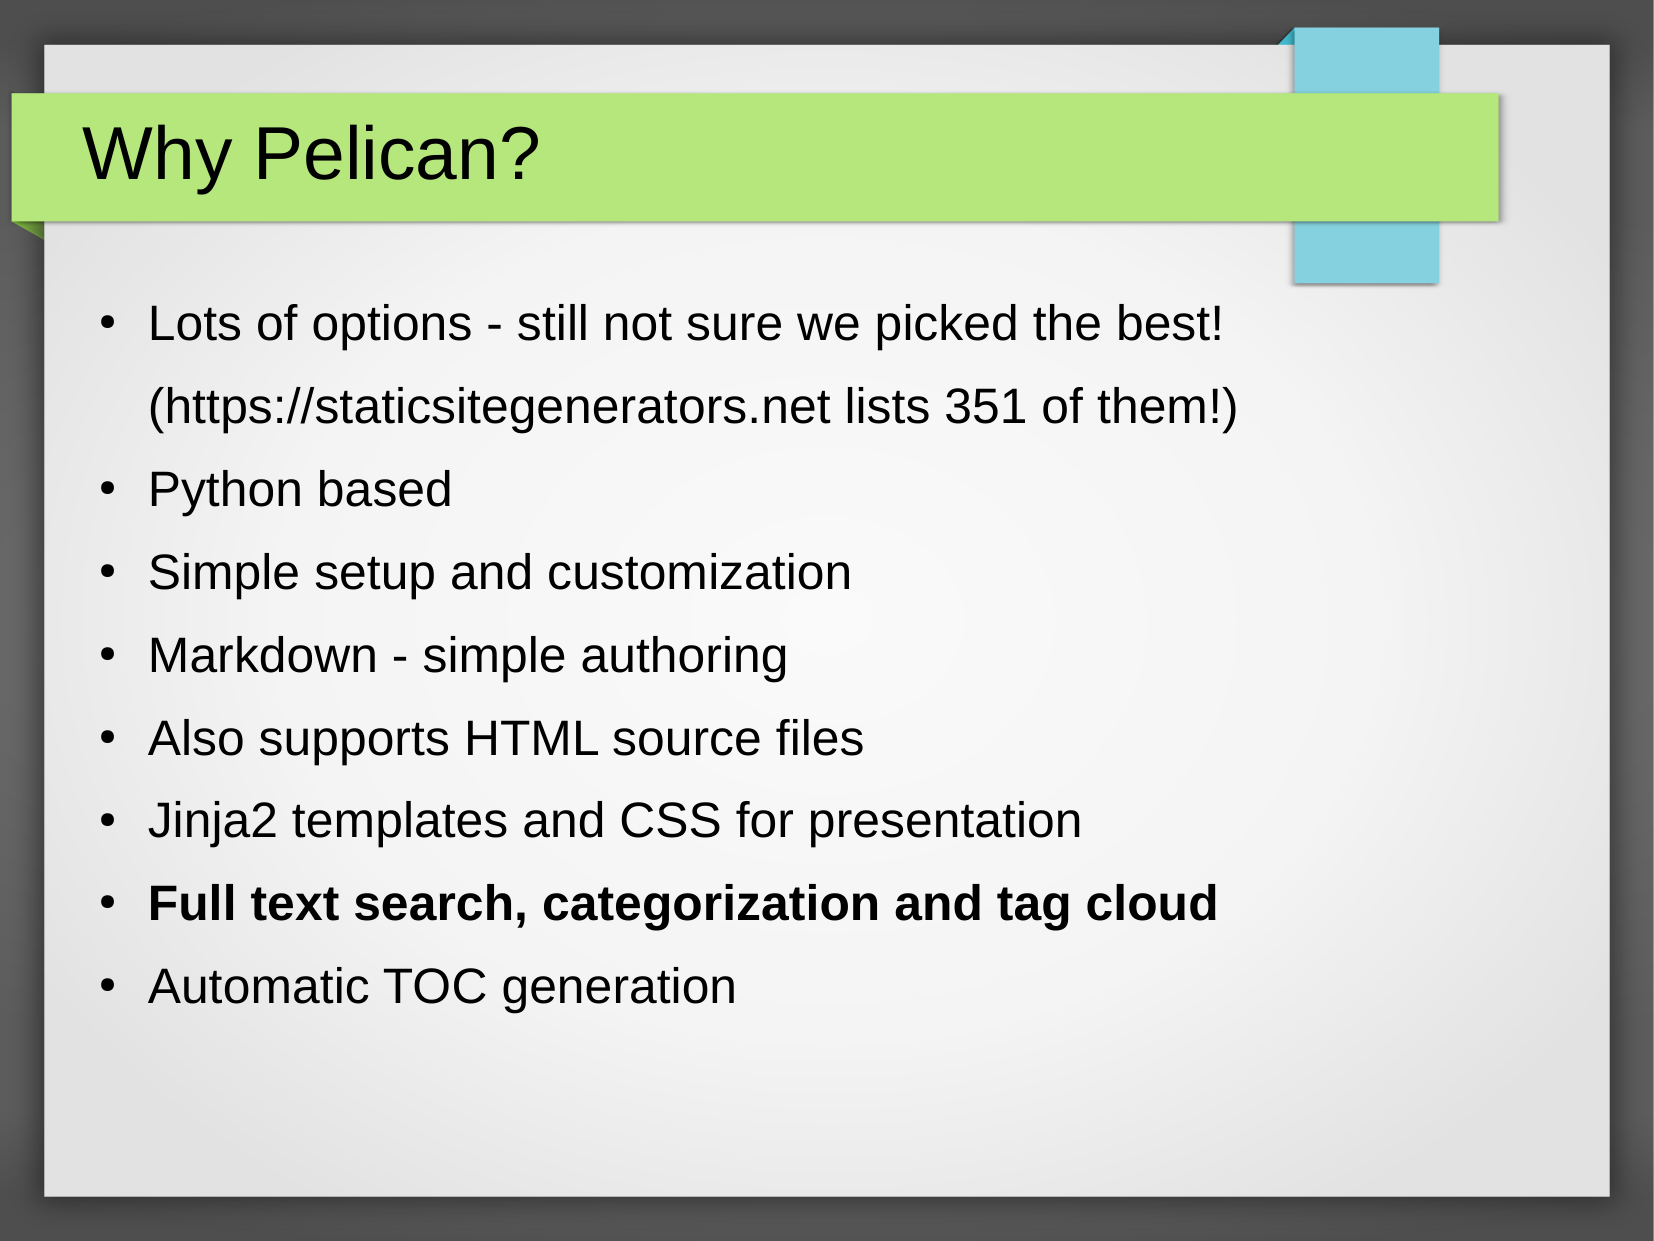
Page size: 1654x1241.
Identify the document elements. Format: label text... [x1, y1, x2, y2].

list Lots of options - still not sure we picked the best! (https://staticsitegenerators.net lists 351 of them!) Python based Simple setup and customization Markdown - simple authoring Also supports HTML source files Jinja2 templates and CSS for presentation Full text search, categorization and tag cloud Automatic TOC generation [82, 295, 1571, 1015]
picture [0, 0, 1654, 1241]
title Why Pelican? [82, 94, 1264, 213]
